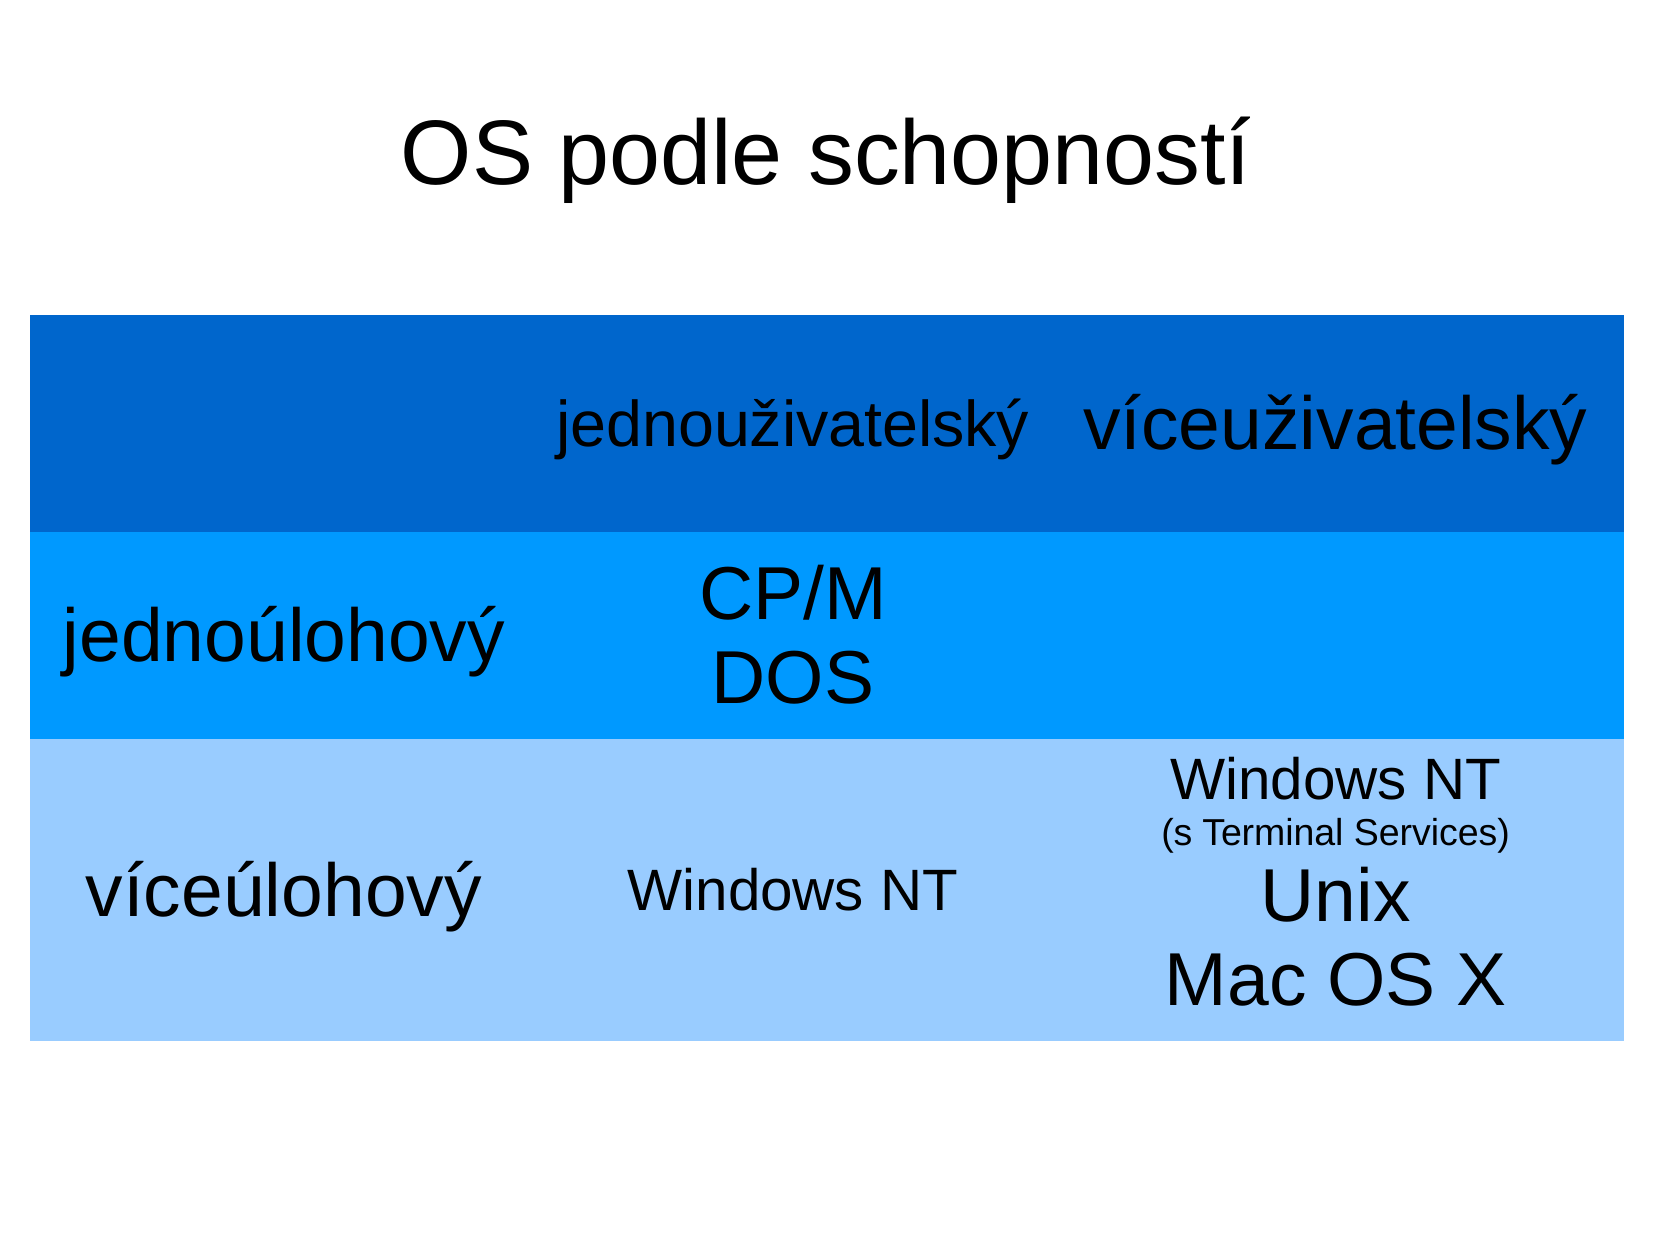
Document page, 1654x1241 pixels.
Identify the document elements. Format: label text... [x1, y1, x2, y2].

table_cell Windows NT [538, 739, 1047, 1041]
table_cell CP/M DOS [538, 532, 1047, 739]
table_header jednouživatelský [538, 315, 1047, 532]
table_cell [1047, 532, 1624, 739]
table_cell jednoúlohový [30, 532, 538, 739]
title OS podle schopností [82, 56, 1571, 250]
table_header [30, 315, 538, 532]
table_cell Windows NT (s Terminal Services) Unix Mac OS X [1047, 739, 1624, 1041]
table_cell víceúlohový [30, 739, 538, 1041]
table_header víceuživatelský [1047, 315, 1624, 532]
